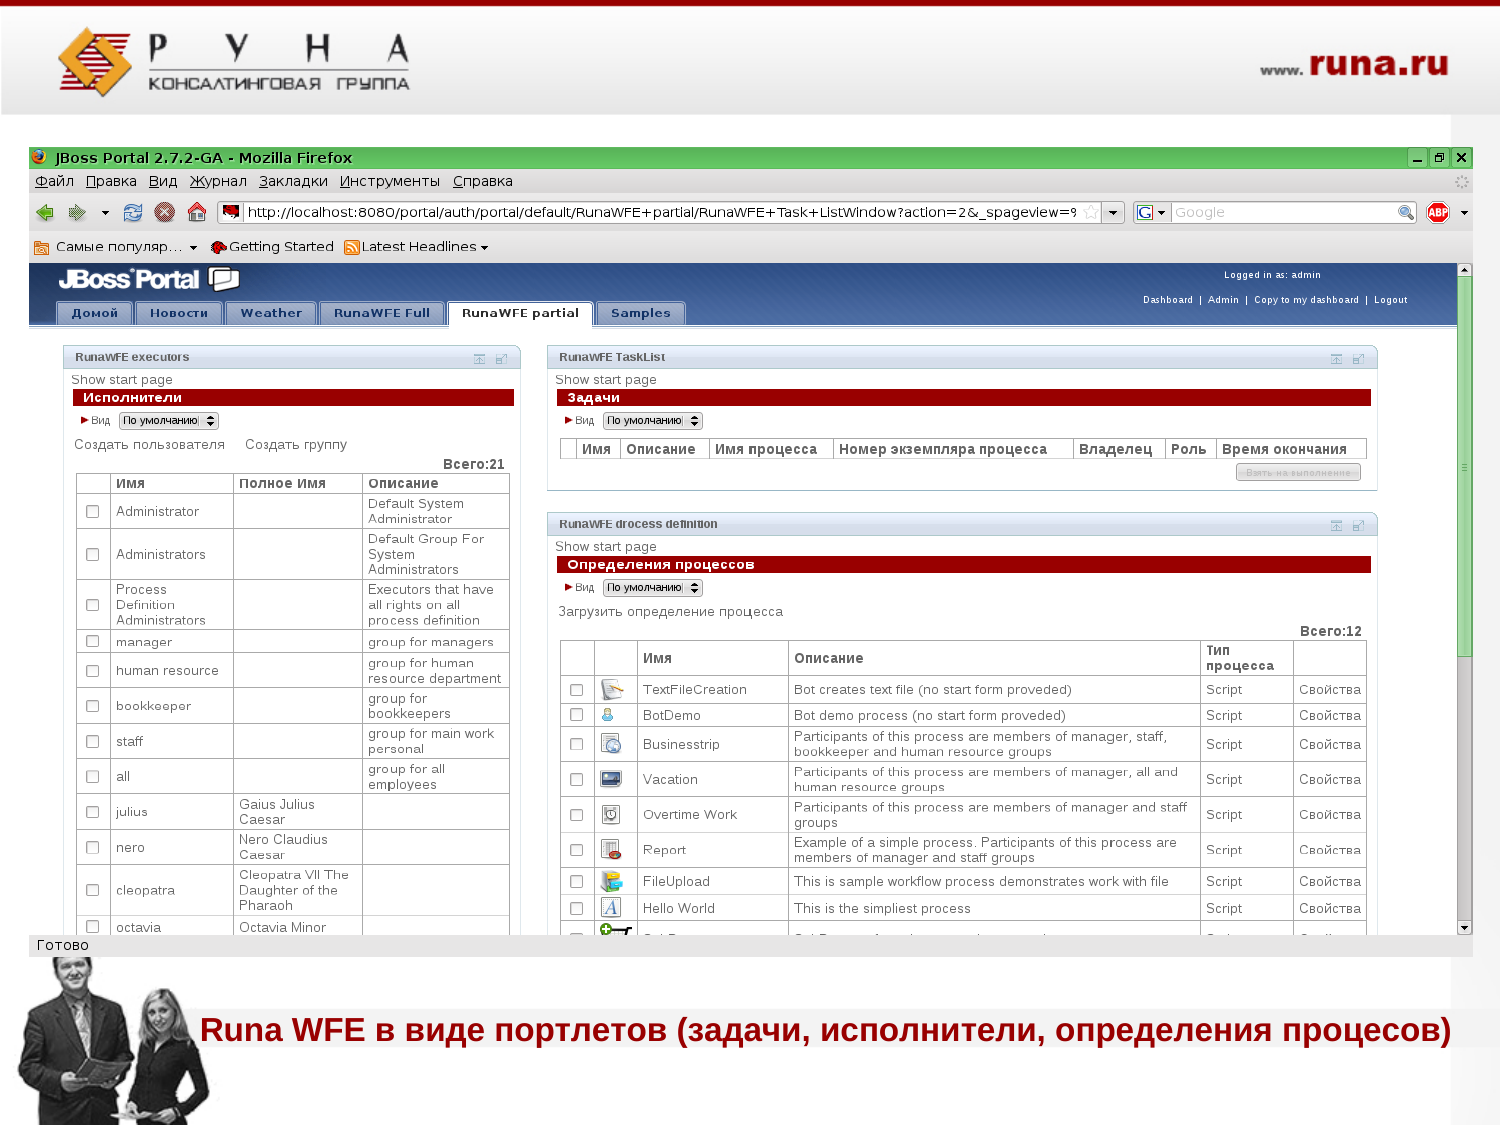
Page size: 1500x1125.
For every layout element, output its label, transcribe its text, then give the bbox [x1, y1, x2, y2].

picture [0, 0, 1500, 1125]
text_box Runa WFE в виде портлетов (задачи, исполнители, определения процесов) [177, 1000, 1477, 1048]
